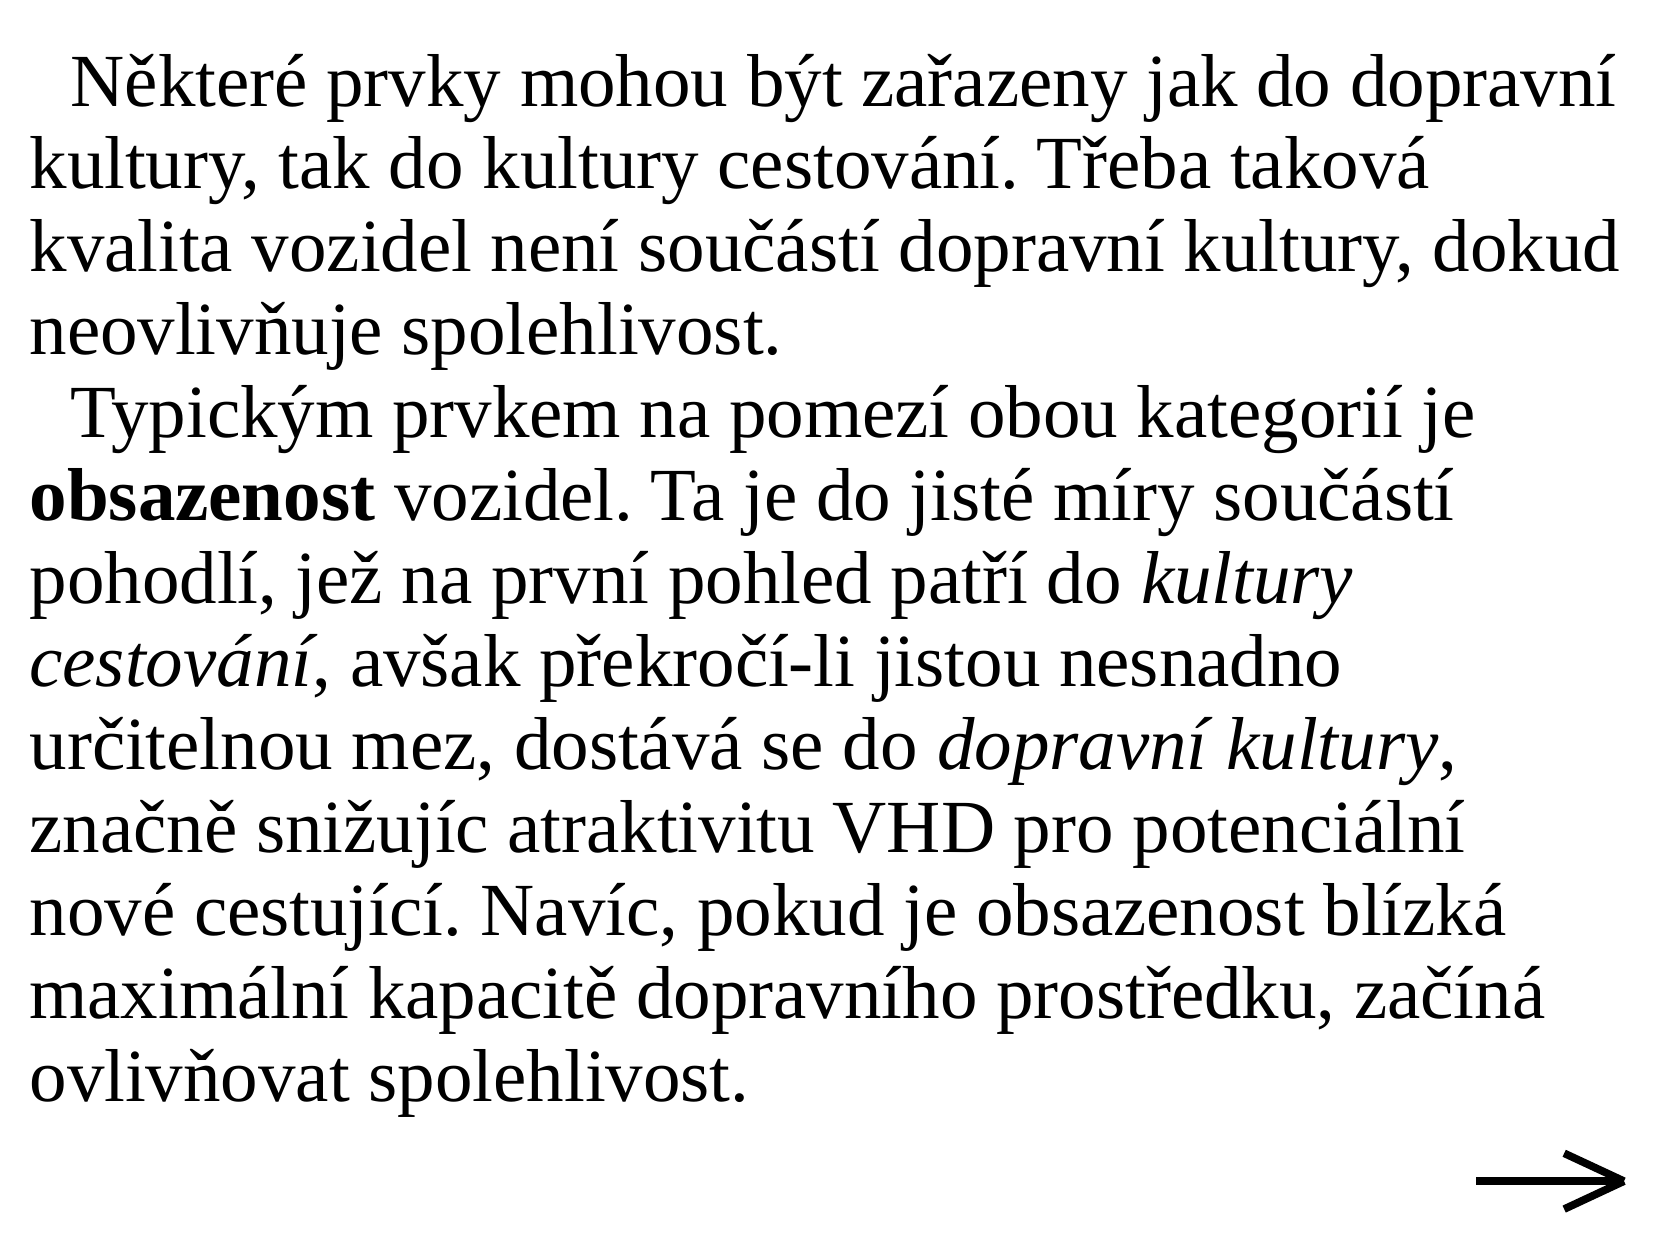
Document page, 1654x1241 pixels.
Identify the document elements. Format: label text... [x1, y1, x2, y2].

text_box Některé prvky mohou být zařazeny jak do dopravní kultury, tak do kultury cestování. Třeba taková kvalita vozidel není součástí dopravní kultury, dokud neovlivňuje spolehlivost. Typickým prvkem na pomezí obou kategorií je obsazenost vozidel. Ta je do jisté míry součástí pohodlí, jež na první pohled patří do kultury cestování, avšak překročí-li jistou nesnadno určitelnou mez, dostává se do dopravní kultury, značně snižujíc atraktivitu VHD pro potenciální nové cestující. Navíc, pokud je obsazenost blízká maximální kapacitě dopravního prostředku, začíná ovlivňovat spolehlivost. [14, 31, 1639, 1184]
